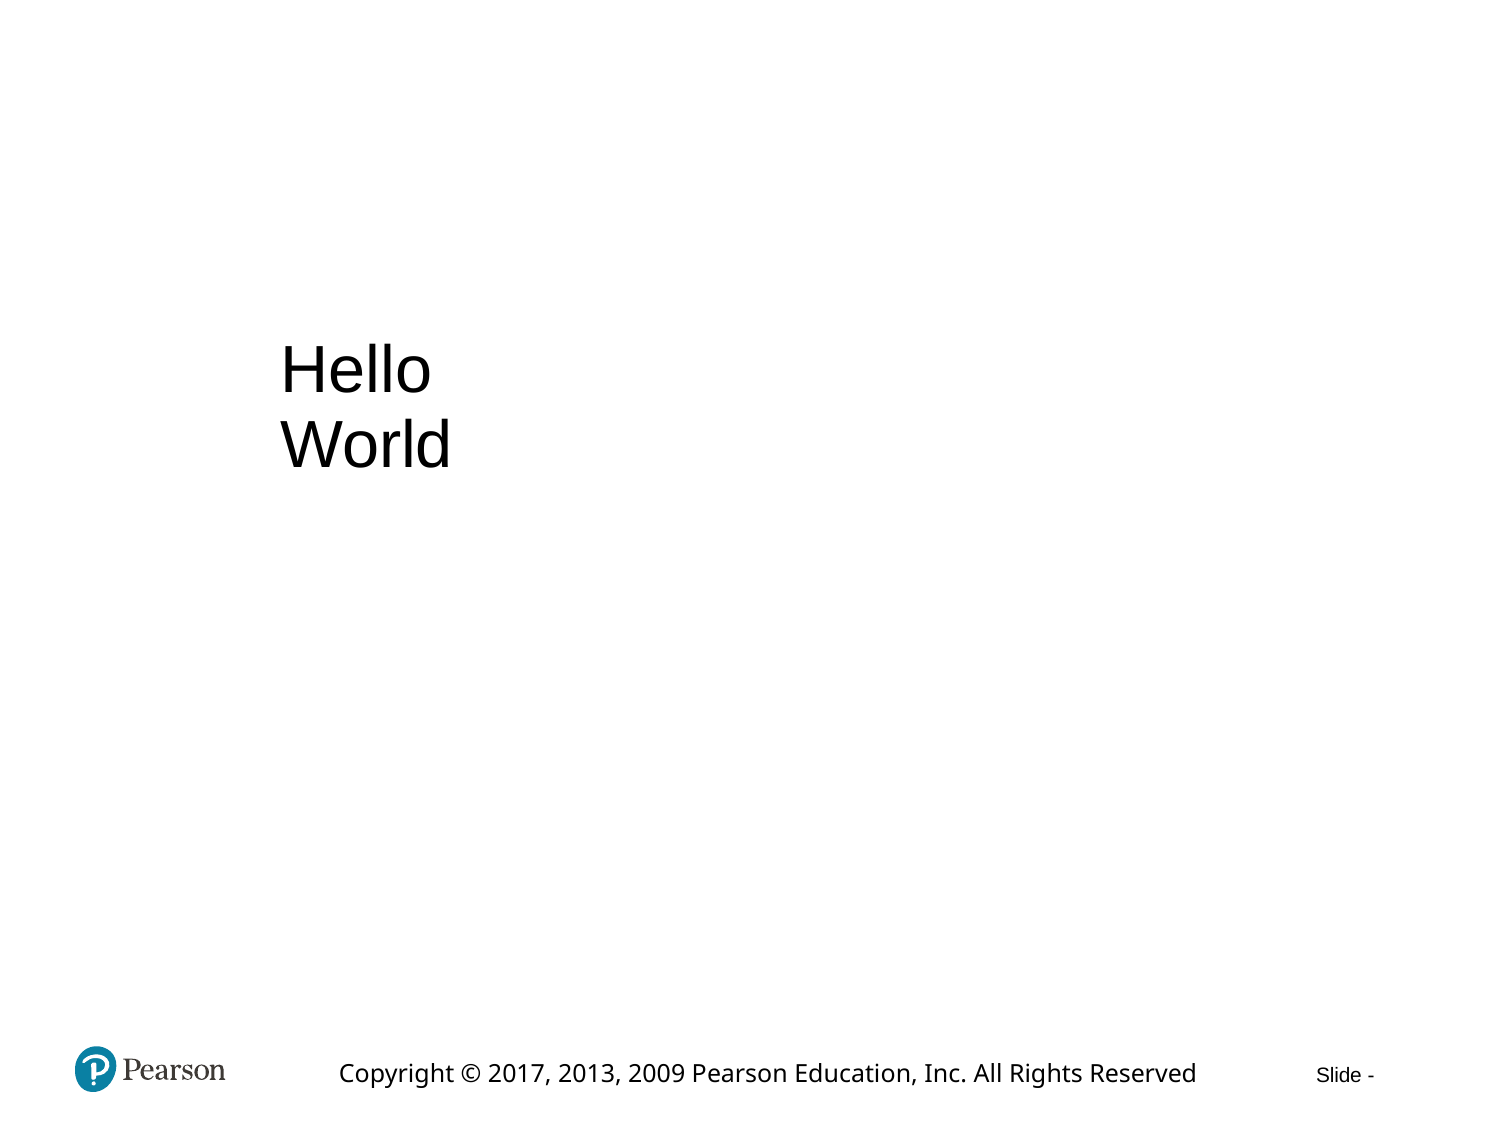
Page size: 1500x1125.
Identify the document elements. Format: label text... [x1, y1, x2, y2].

text_box Hello World [265, 324, 1063, 564]
